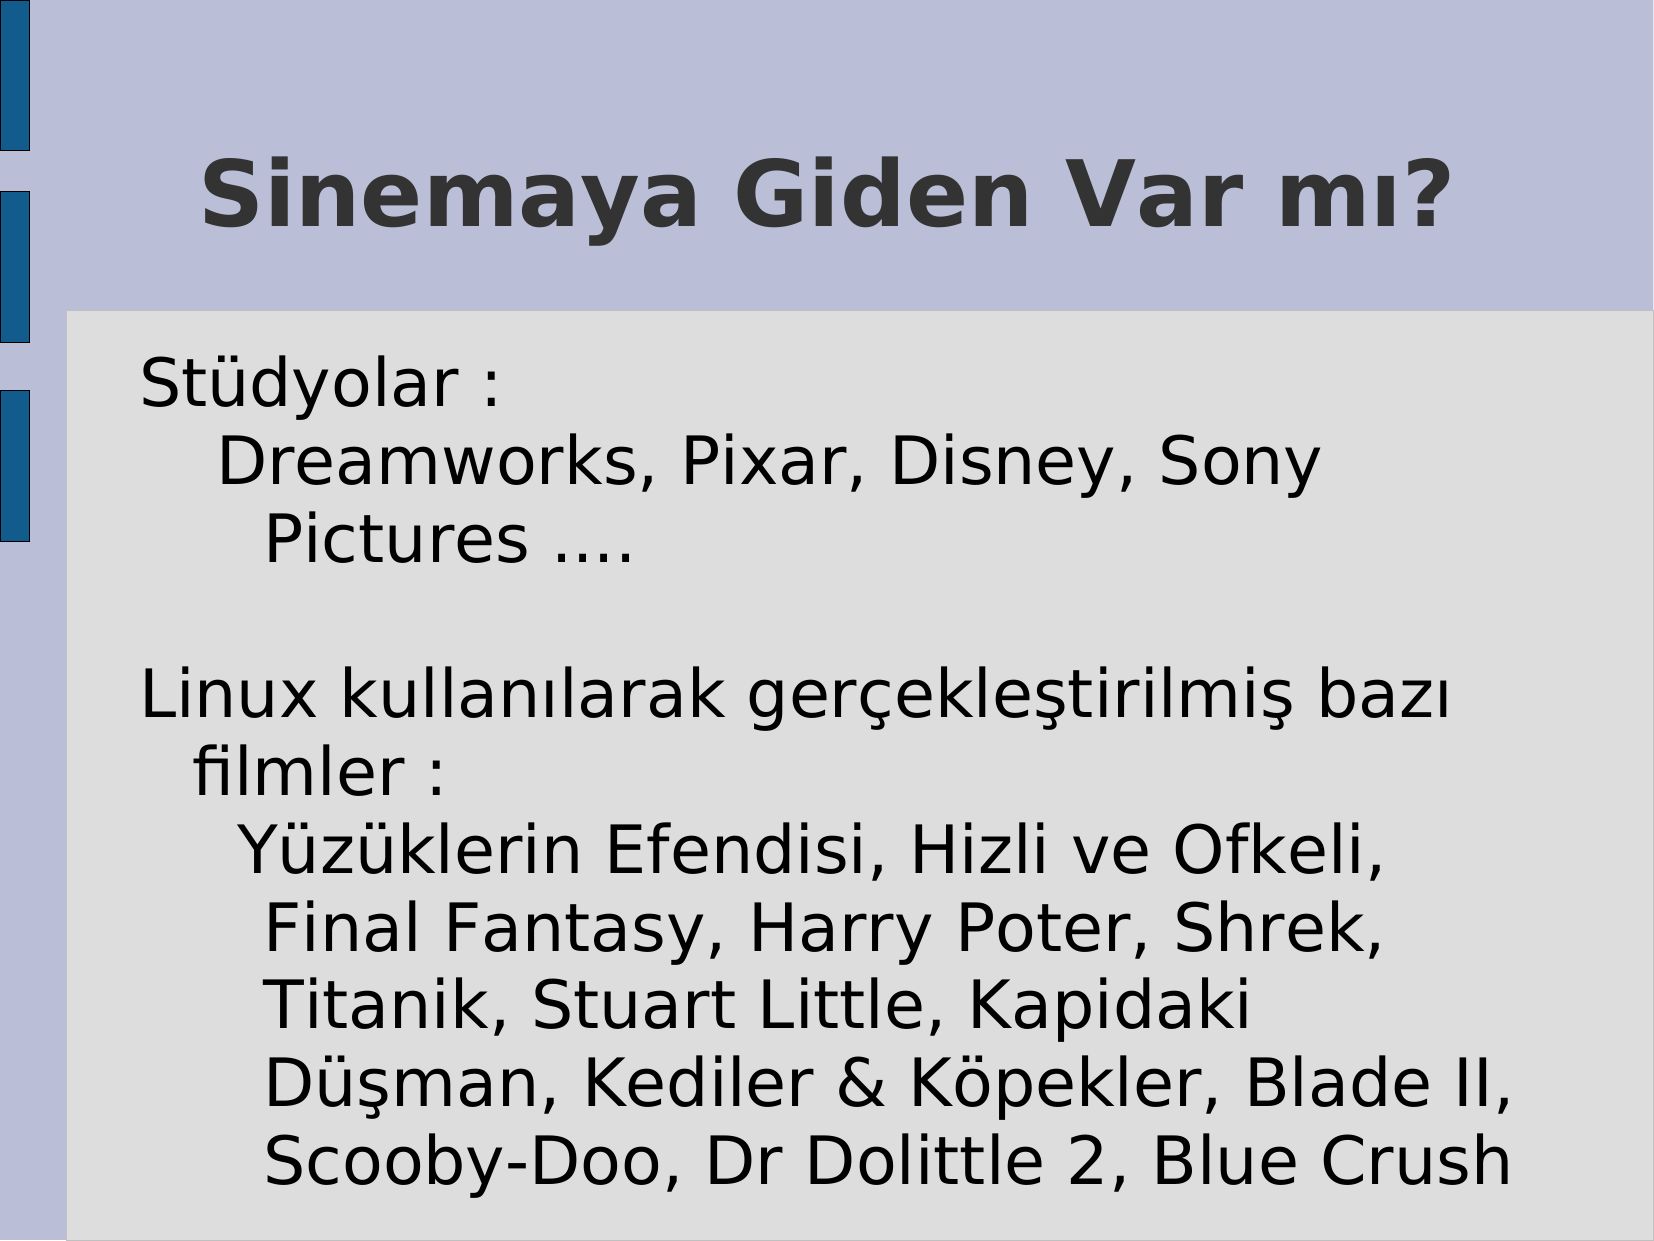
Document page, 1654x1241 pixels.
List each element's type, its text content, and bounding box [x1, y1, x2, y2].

list Stüdyolar : Dreamworks, Pixar, Disney, Sony Pictures .... Linux kullanılarak gerçekleştirilmiş bazı filmler : Yüzüklerin Efendisi, Hizli ve Ofkeli, Final Fantasy, Harry Poter, Shrek, Titanik, Stuart Little, Kapidaki Düşman, Kediler & Köpekler, Blade II, Scooby-Doo, Dr Dolittle 2, Blue Crush [121, 344, 1534, 1201]
title Sinemaya Giden Var mı? [121, 91, 1534, 299]
